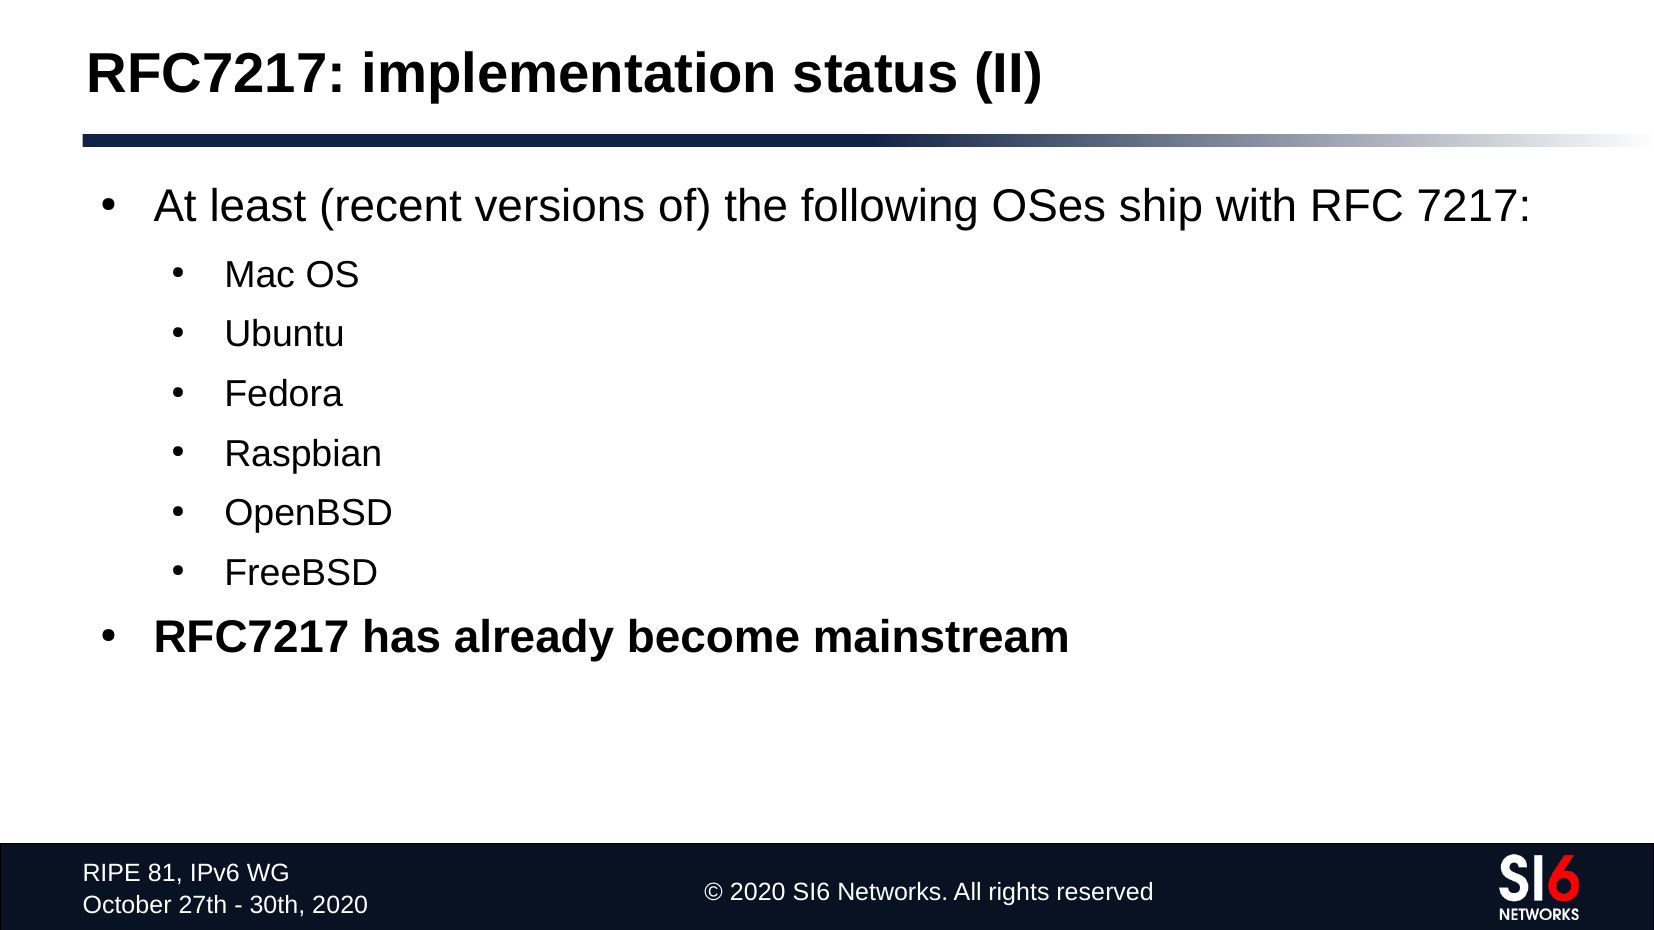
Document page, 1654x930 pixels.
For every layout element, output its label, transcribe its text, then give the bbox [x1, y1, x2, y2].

picture [1499, 854, 1579, 920]
list At least (recent versions of) the following OSes ship with RFC 7217: Mac OS Ubuntu Fedora Raspbian OpenBSD FreeBSD RFC7217 has already become mainstream [82, 179, 1571, 794]
title RFC7217: implementation status (II) [86, 22, 1575, 124]
